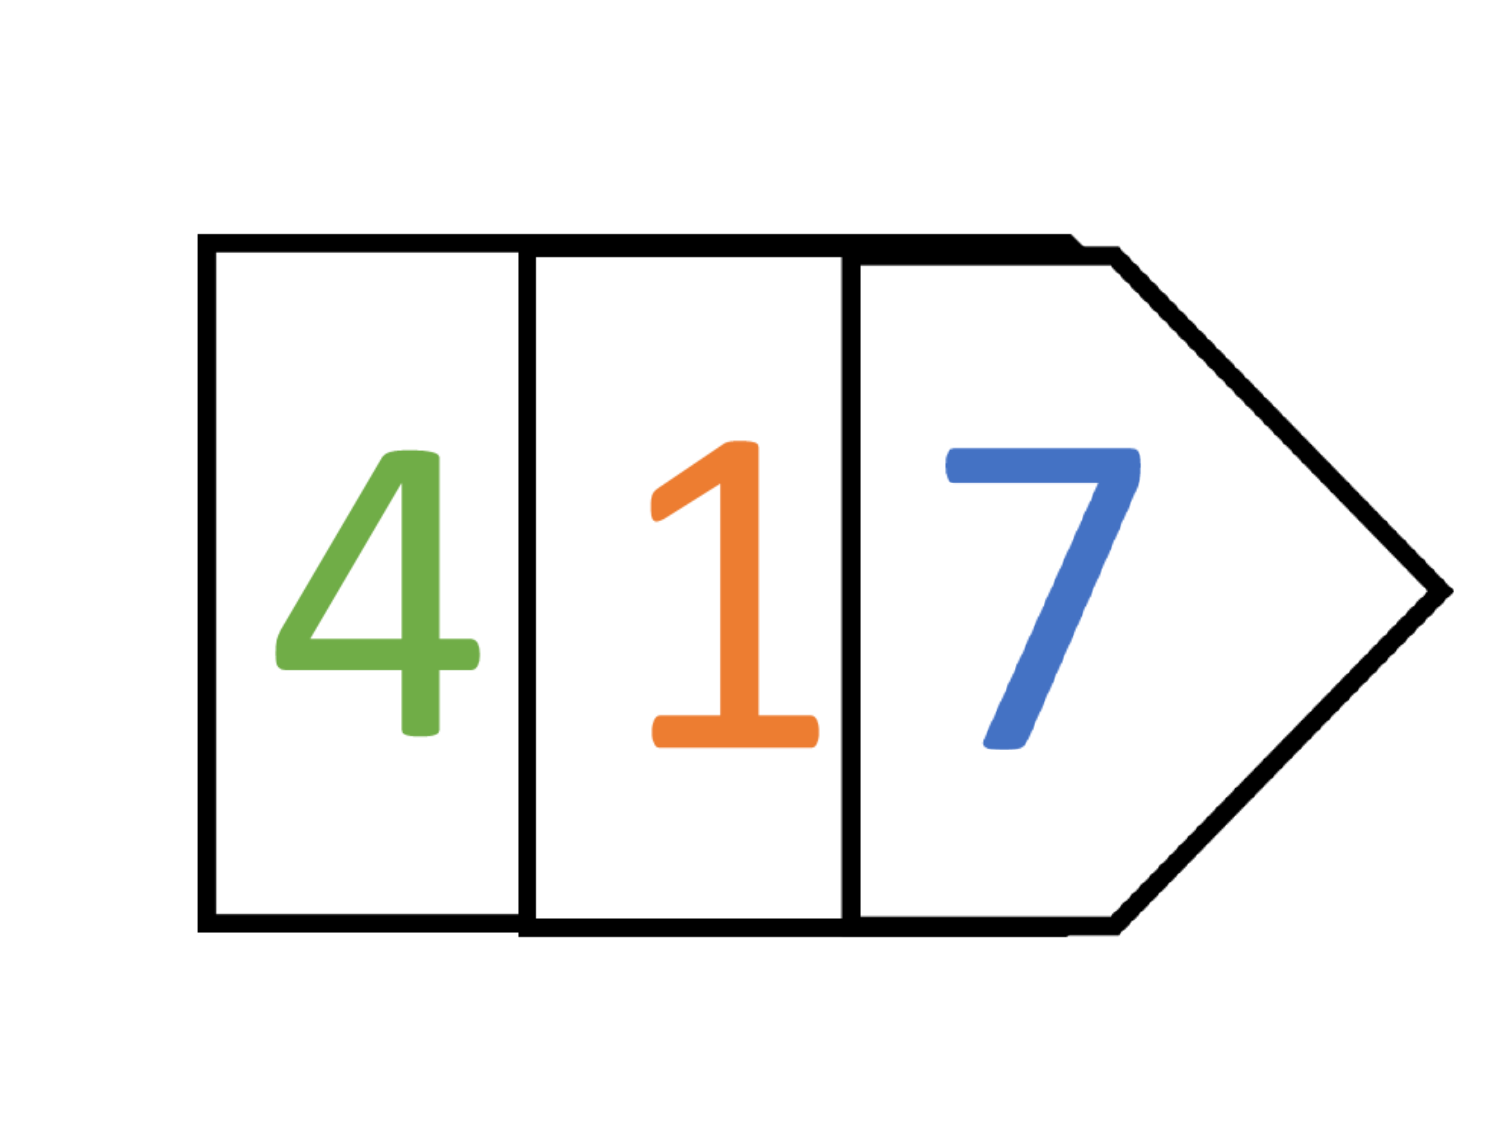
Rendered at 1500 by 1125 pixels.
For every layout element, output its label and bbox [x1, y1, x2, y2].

picture [0, 141, 1454, 1125]
